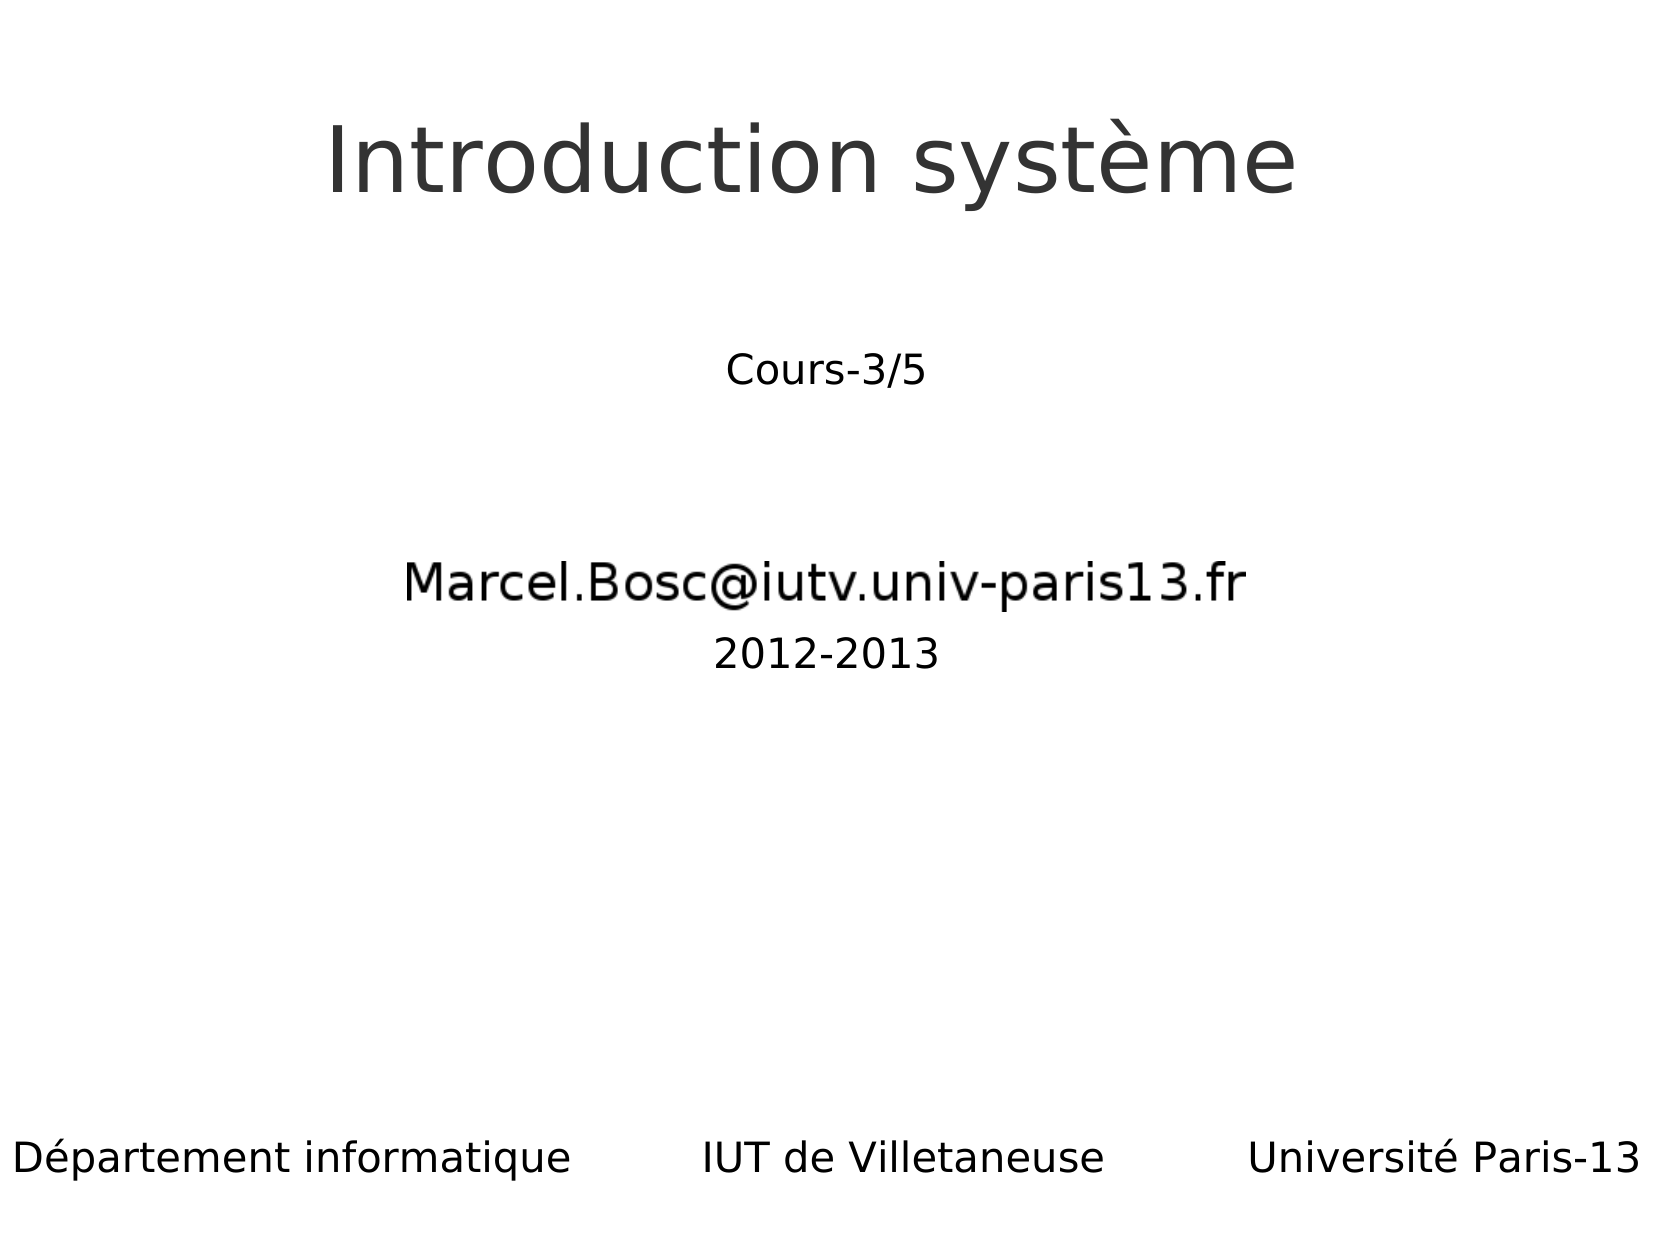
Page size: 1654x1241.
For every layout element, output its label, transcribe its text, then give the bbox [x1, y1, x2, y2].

text_box Université Paris-13 [1247, 1133, 1642, 1241]
text_box Département informatique [11, 1133, 572, 1241]
text_box IUT de Villetaneuse [701, 1133, 1106, 1241]
picture [407, 561, 1246, 612]
title Introduction système [122, 33, 1504, 222]
text_box 2012-2013 [713, 630, 941, 679]
text_box Cours-3/5 [725, 345, 928, 395]
